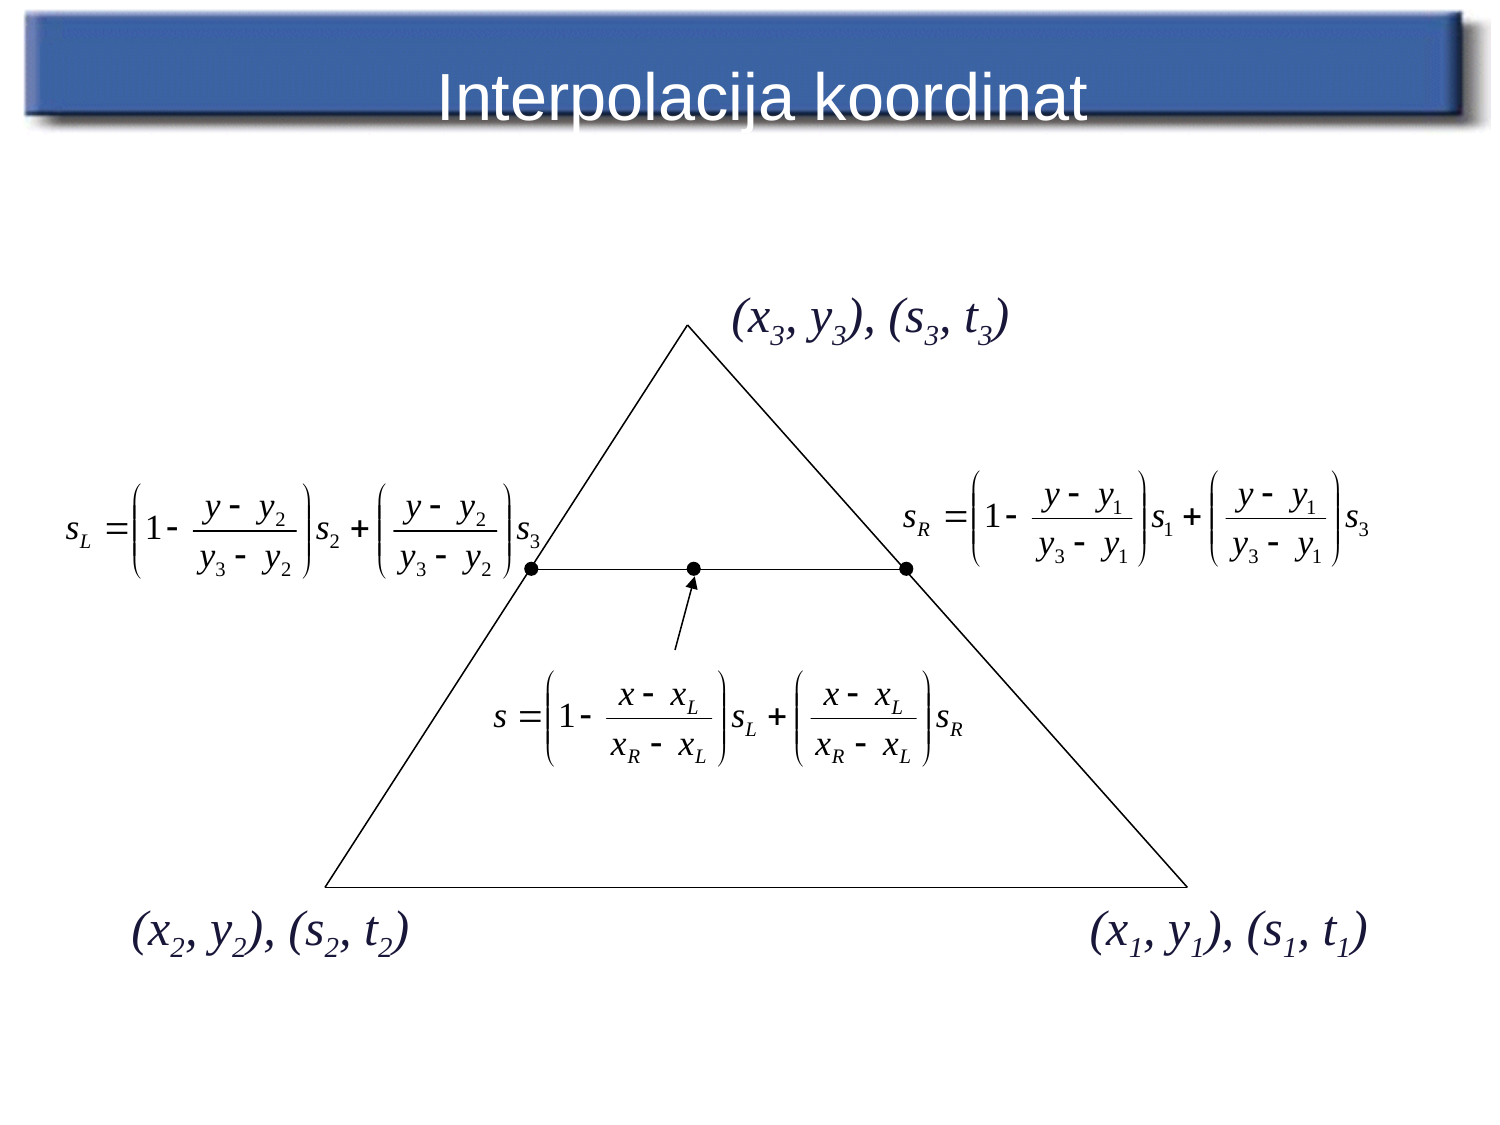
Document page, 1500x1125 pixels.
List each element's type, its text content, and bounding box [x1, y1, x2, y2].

chart [487, 662, 969, 775]
chart [897, 462, 1376, 575]
text_box (x1, y1), (s1, t1) [1074, 887, 1426, 972]
text_box (x3, y3), (s3, t3) [716, 274, 1025, 359]
text_box (x2, y2), (s2, t2) [116, 887, 425, 972]
picture [23, 8, 1491, 135]
chart [59, 474, 547, 588]
text_box [687, 562, 700, 576]
title Interpolacija koordinat [24, 45, 1500, 142]
